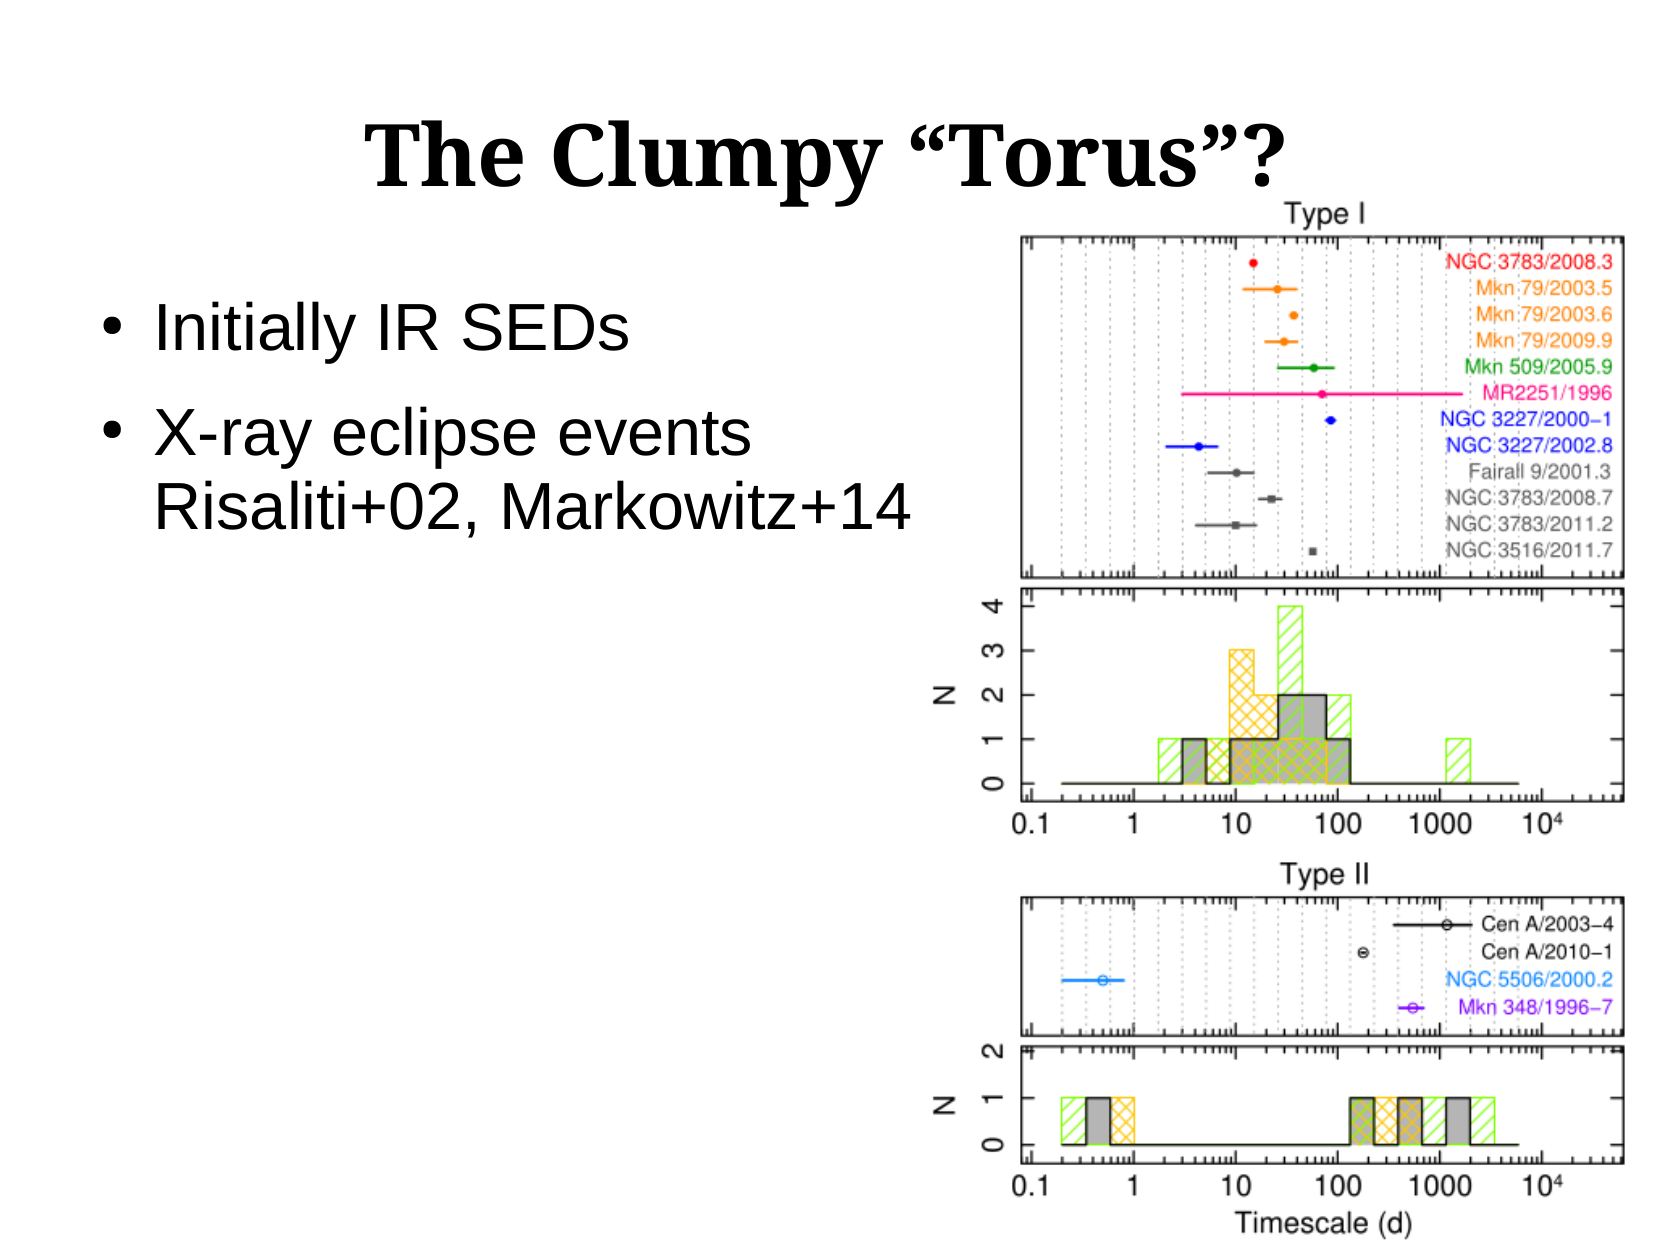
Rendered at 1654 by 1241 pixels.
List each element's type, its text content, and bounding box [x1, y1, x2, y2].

title The Clumpy “Torus”? [82, 49, 1571, 257]
picture [927, 187, 1654, 1241]
list Initially IR SEDs X-ray eclipse events Risaliti+02, Markowitz+14 [82, 290, 927, 1010]
